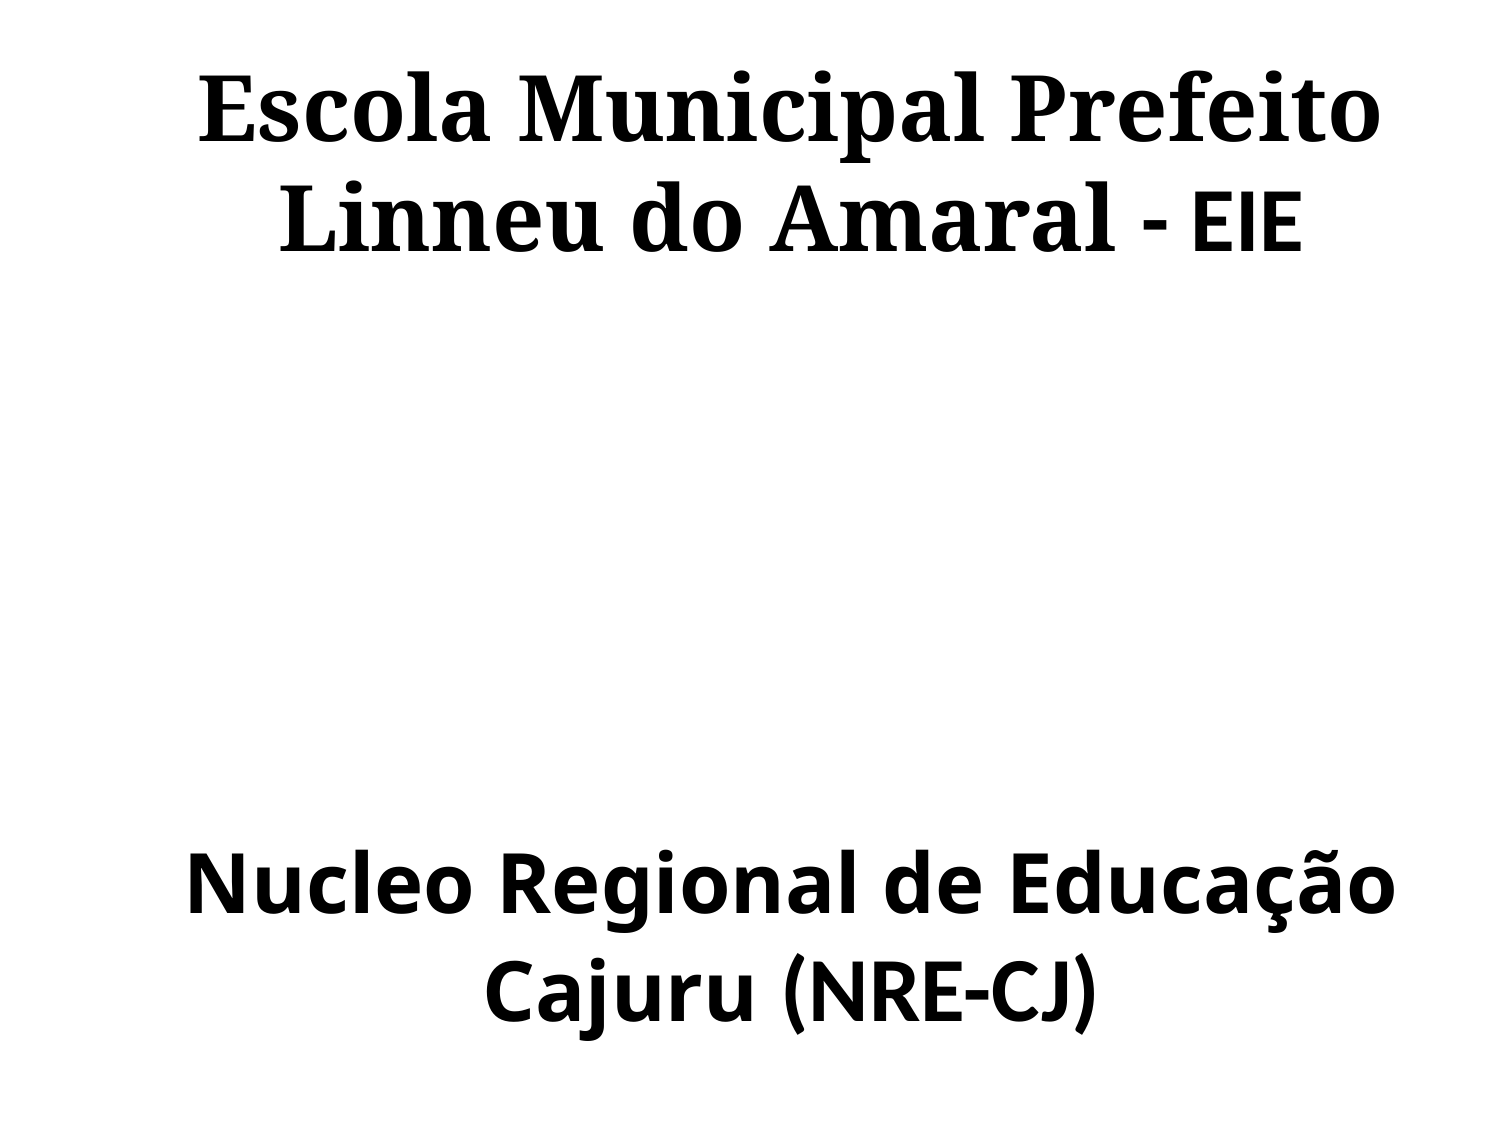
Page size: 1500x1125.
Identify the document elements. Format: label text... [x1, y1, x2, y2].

title Escola Municipal Prefeito Linneu do Amaral - EIE Nucleo Regional de Educação Cajuru (NRE-CJ) [112, 42, 1471, 1059]
